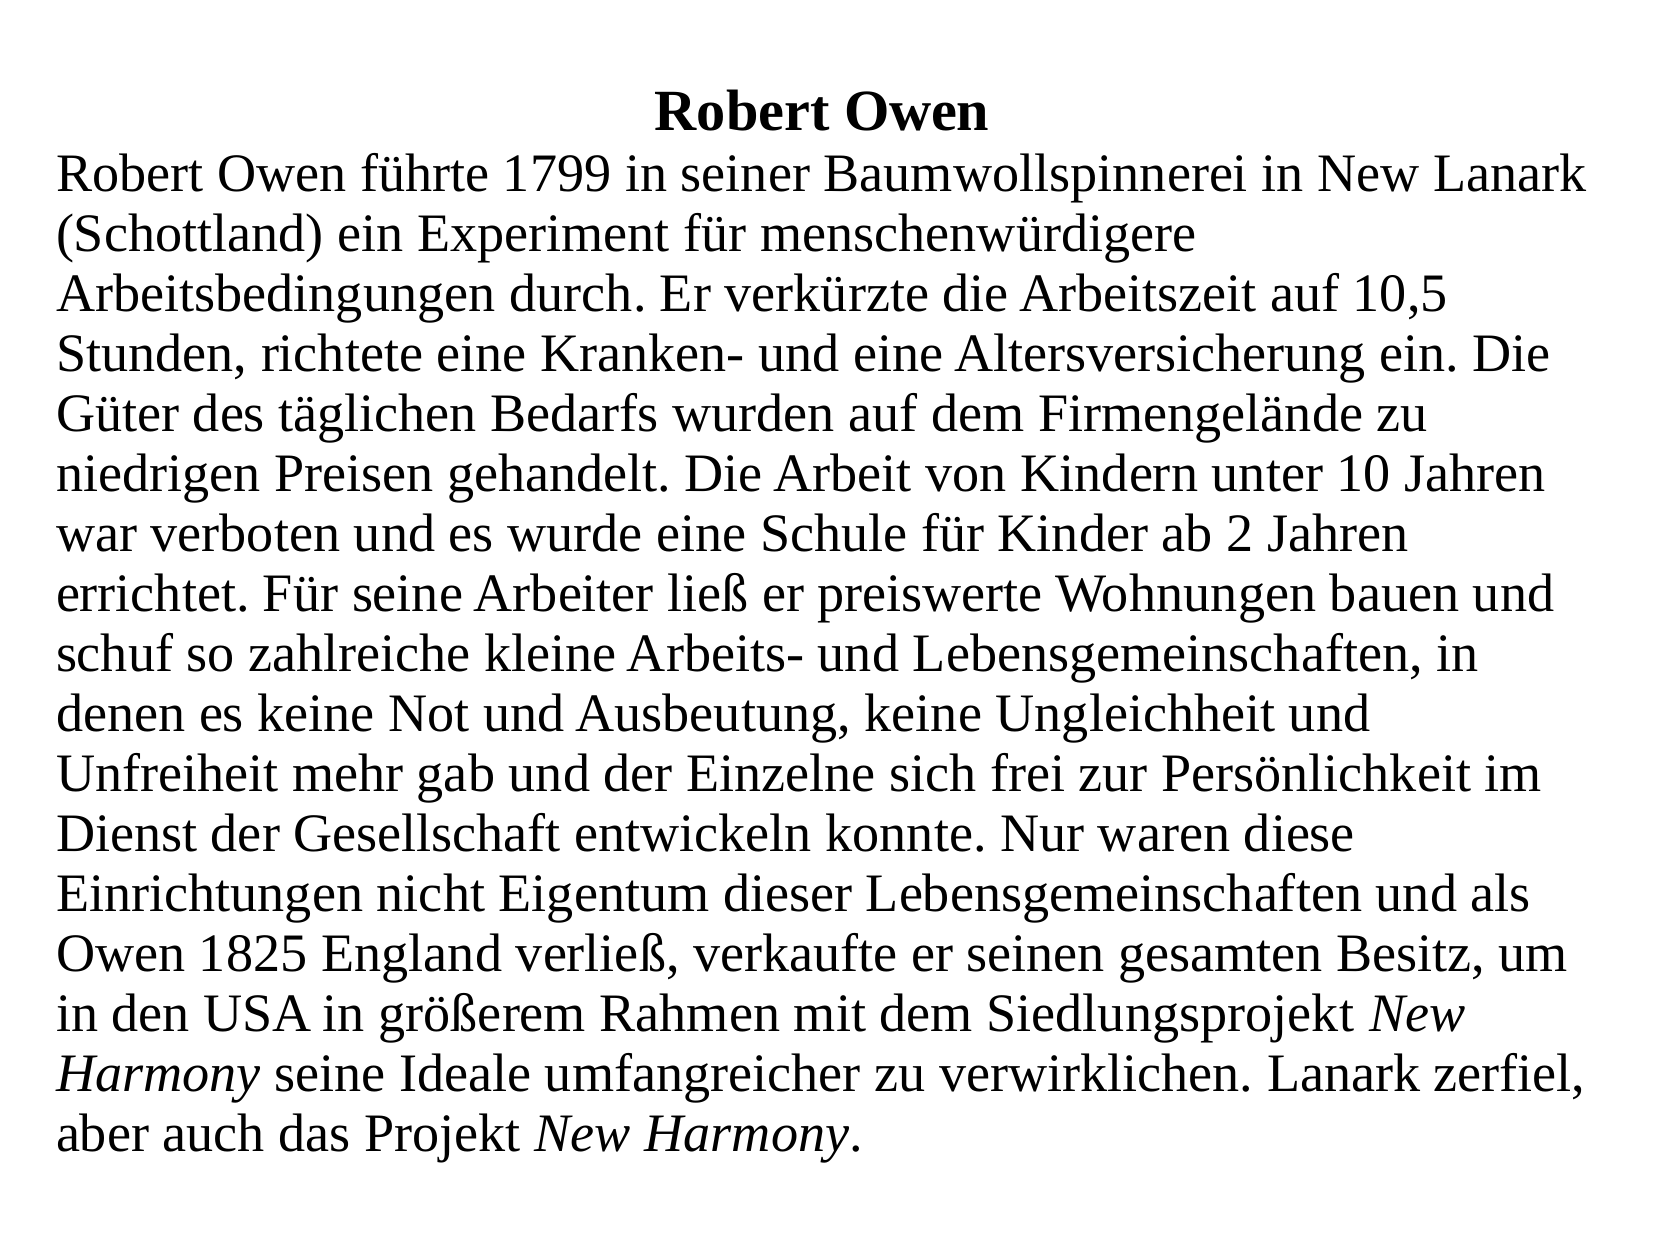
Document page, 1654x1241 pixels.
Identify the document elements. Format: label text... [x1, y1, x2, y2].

text_box Robert Owen Robert Owen führte 1799 in seiner Baumwollspinnerei in New Lanark (Schottland) ein Experiment für menschenwürdigere Arbeitsbedingungen durch. Er verkürzte die Arbeitszeit auf 10,5 Stunden, richtete eine Kranken- und eine Altersversicherung ein. Die Güter des täglichen Bedarfs wurden auf dem Firmengelände zu niedrigen Preisen gehandelt. Die Arbeit von Kindern unter 10 Jahren war verboten und es wurde eine Schule für Kinder ab 2 Jahren errichtet. Für seine Arbeiter ließ er preiswerte Wohnungen bauen und schuf so zahlreiche kleine Arbeits- und Lebensgemeinschaften, in denen es keine Not und Ausbeutung, keine Ungleichheit und Unfreiheit mehr gab und der Einzelne sich frei zur Persönlichkeit im Dienst der Gesellschaft entwickeln konnte. Nur waren diese Einrichtungen nicht Eigentum dieser Lebensgemeinschaften und als Owen 1825 England verließ, verkaufte er seinen gesamten Besitz, um in den USA in größerem Rahmen mit dem Siedlungsprojekt New Harmony seine Ideale umfangreicher zu verwirklichen. Lanark zerfiel, aber auch das Projekt New Harmony. [41, 70, 1607, 1171]
